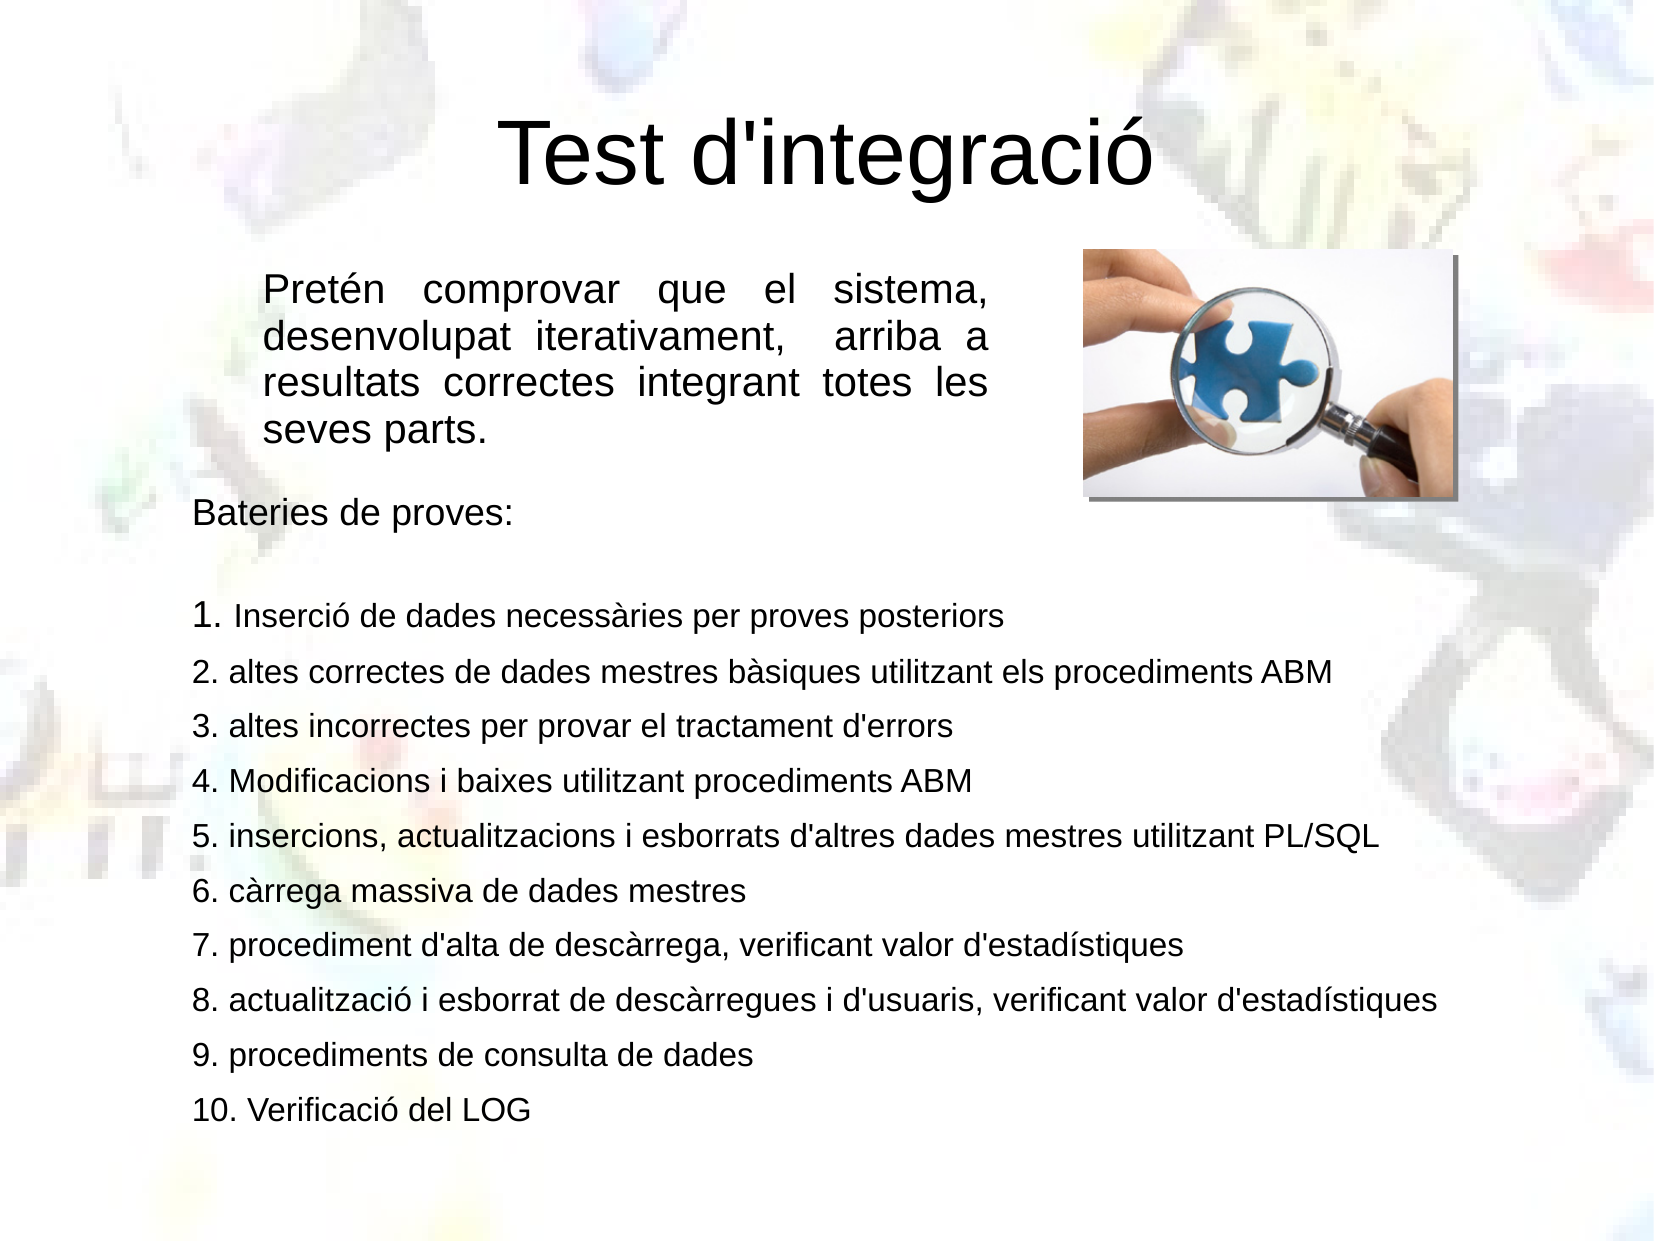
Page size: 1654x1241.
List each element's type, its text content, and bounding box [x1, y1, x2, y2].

text_box Bateries de proves: 1. Inserció de dades necessàries per proves posteriors 2. altes correctes de dades mestres bàsiques utilitzant els procediments ABM 3. altes incorrectes per provar el tractament d'errors 4. Modificacions i baixes utilitzant procediments ABM 5. insercions, actualitzacions i esborrats d'altres dades mestres utilitzant PL/SQL 6. càrrega massiva de dades mestres 7. procediment d'alta de descàrrega, verificant valor d'estadístiques 8. actualització i esborrat de descàrregues i d'usuaris, verificant valor d'estadístiques 9. procediments de consulta de dades 10. Verificació del LOG [177, 484, 1465, 1138]
title Test d'integració [82, 49, 1571, 257]
text_box Pretén comprovar que el sistema, desenvolupat iterativament, arriba a resultats correctes integrant totes les seves parts. [248, 258, 1004, 461]
picture [0, 0, 1654, 1241]
